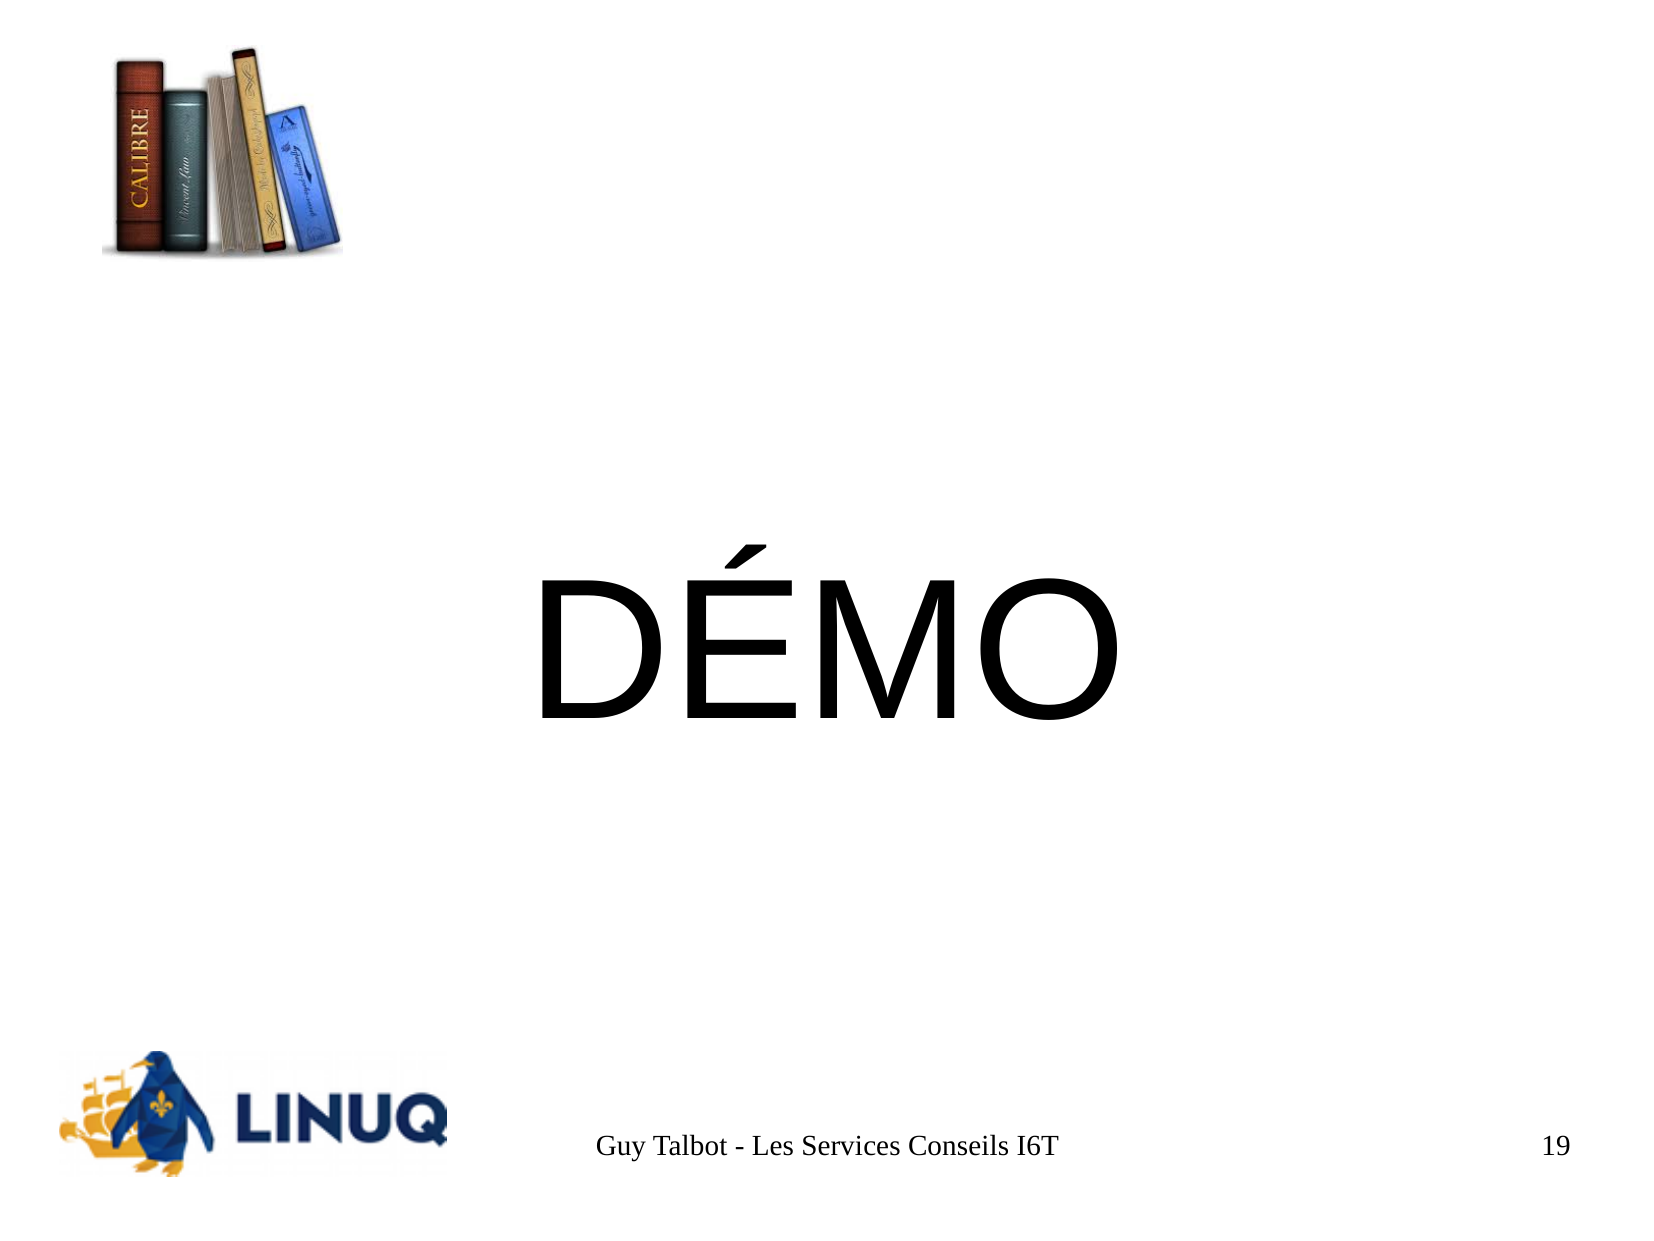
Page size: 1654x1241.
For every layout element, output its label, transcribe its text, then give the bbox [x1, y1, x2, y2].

picture [102, 45, 343, 262]
picture [59, 1051, 447, 1177]
list DÉMO [82, 290, 1571, 1010]
